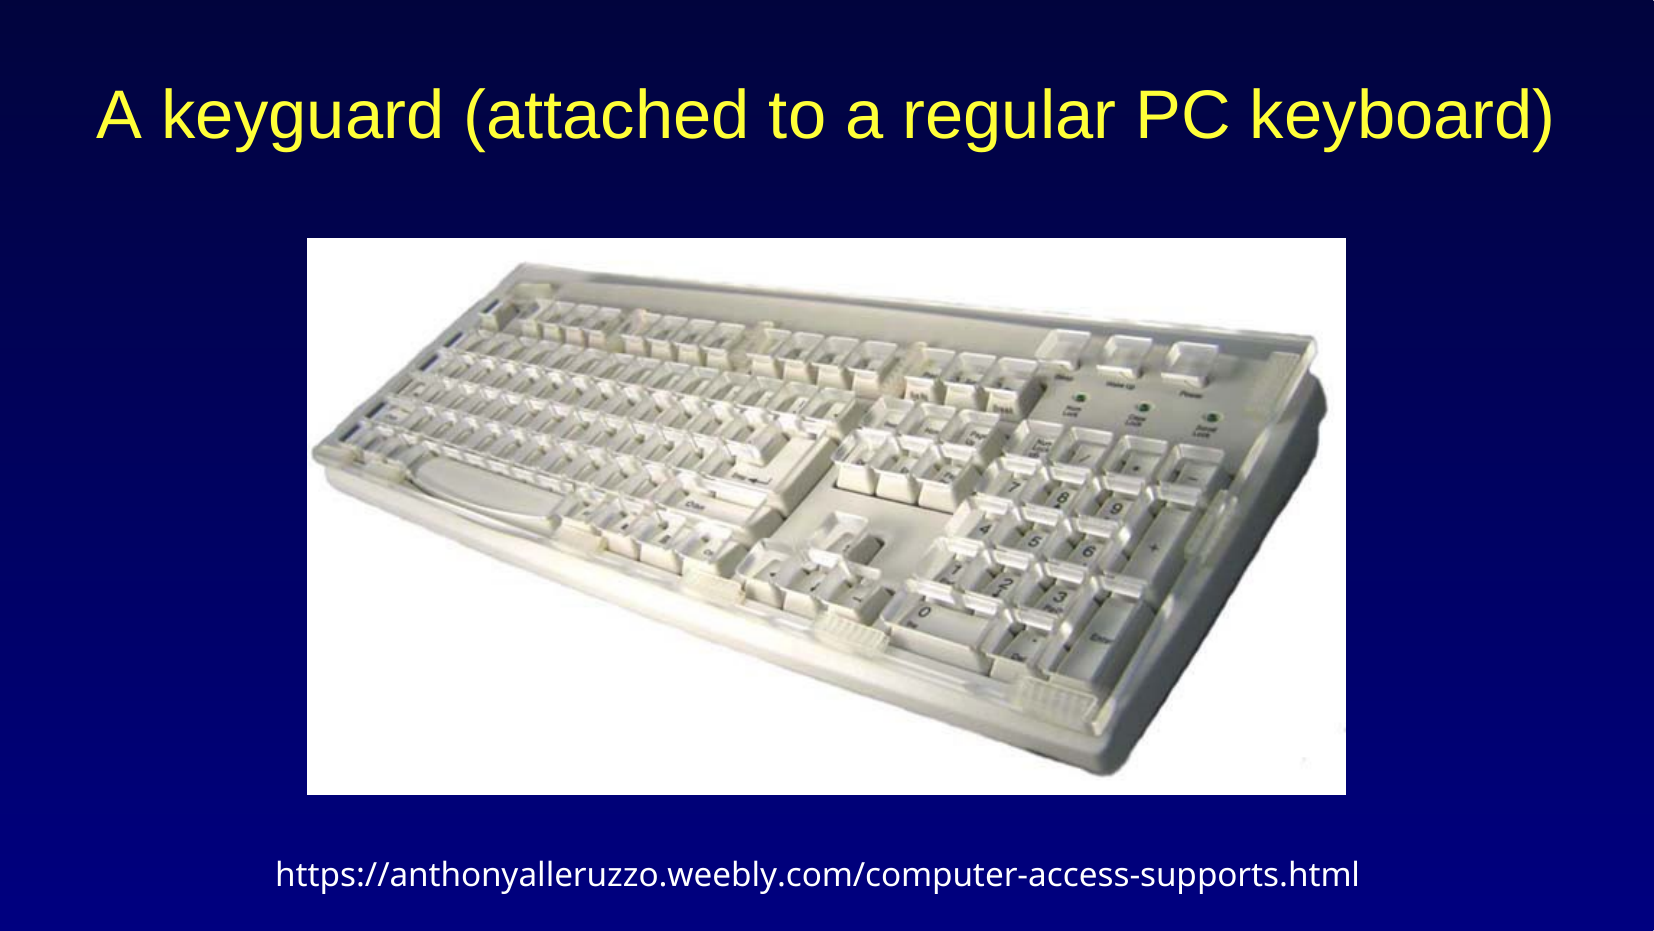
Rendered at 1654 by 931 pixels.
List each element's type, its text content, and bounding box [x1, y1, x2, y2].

title A keyguard (attached to a regular PC keyboard) [82, 37, 1571, 193]
picture [307, 238, 1346, 795]
text_box https://anthonyalleruzzo.weebly.com/computer-access-supports.html [275, 851, 1429, 890]
